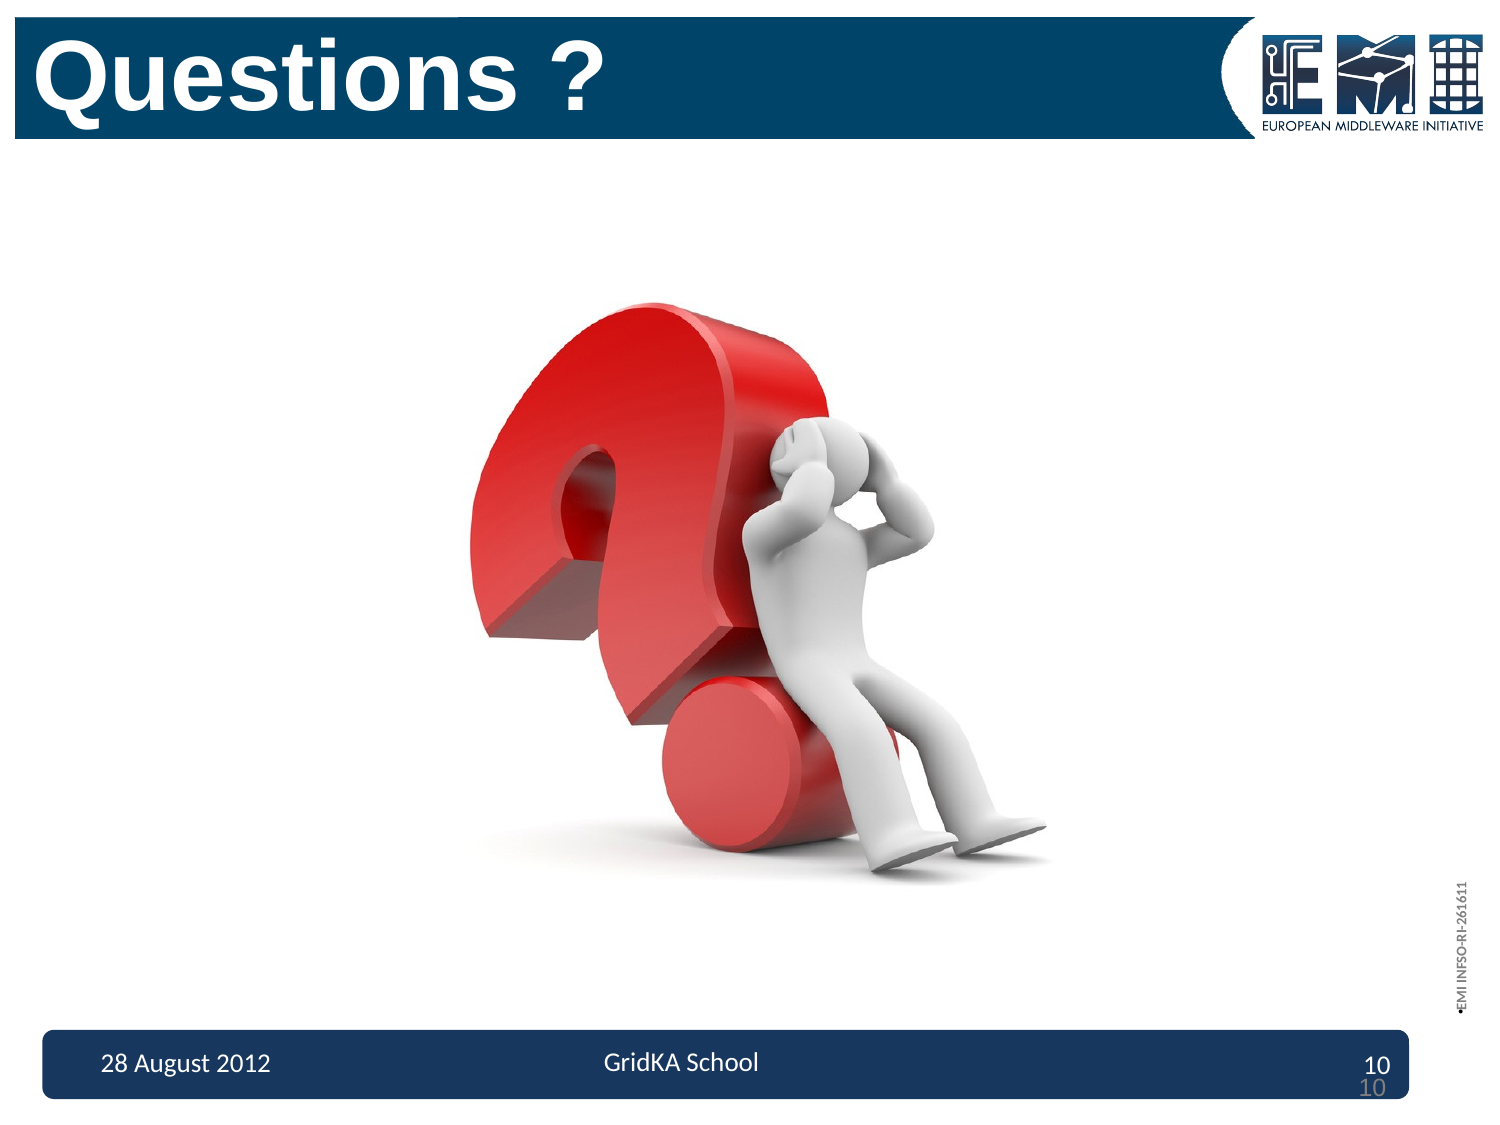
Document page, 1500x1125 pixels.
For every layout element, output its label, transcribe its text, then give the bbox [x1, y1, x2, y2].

picture [346, 188, 1163, 973]
text_box Questions ? [17, 2, 1202, 139]
picture [1202, 17, 1255, 139]
text_box <number> [1343, 1064, 1426, 1123]
picture [1262, 34, 1483, 131]
